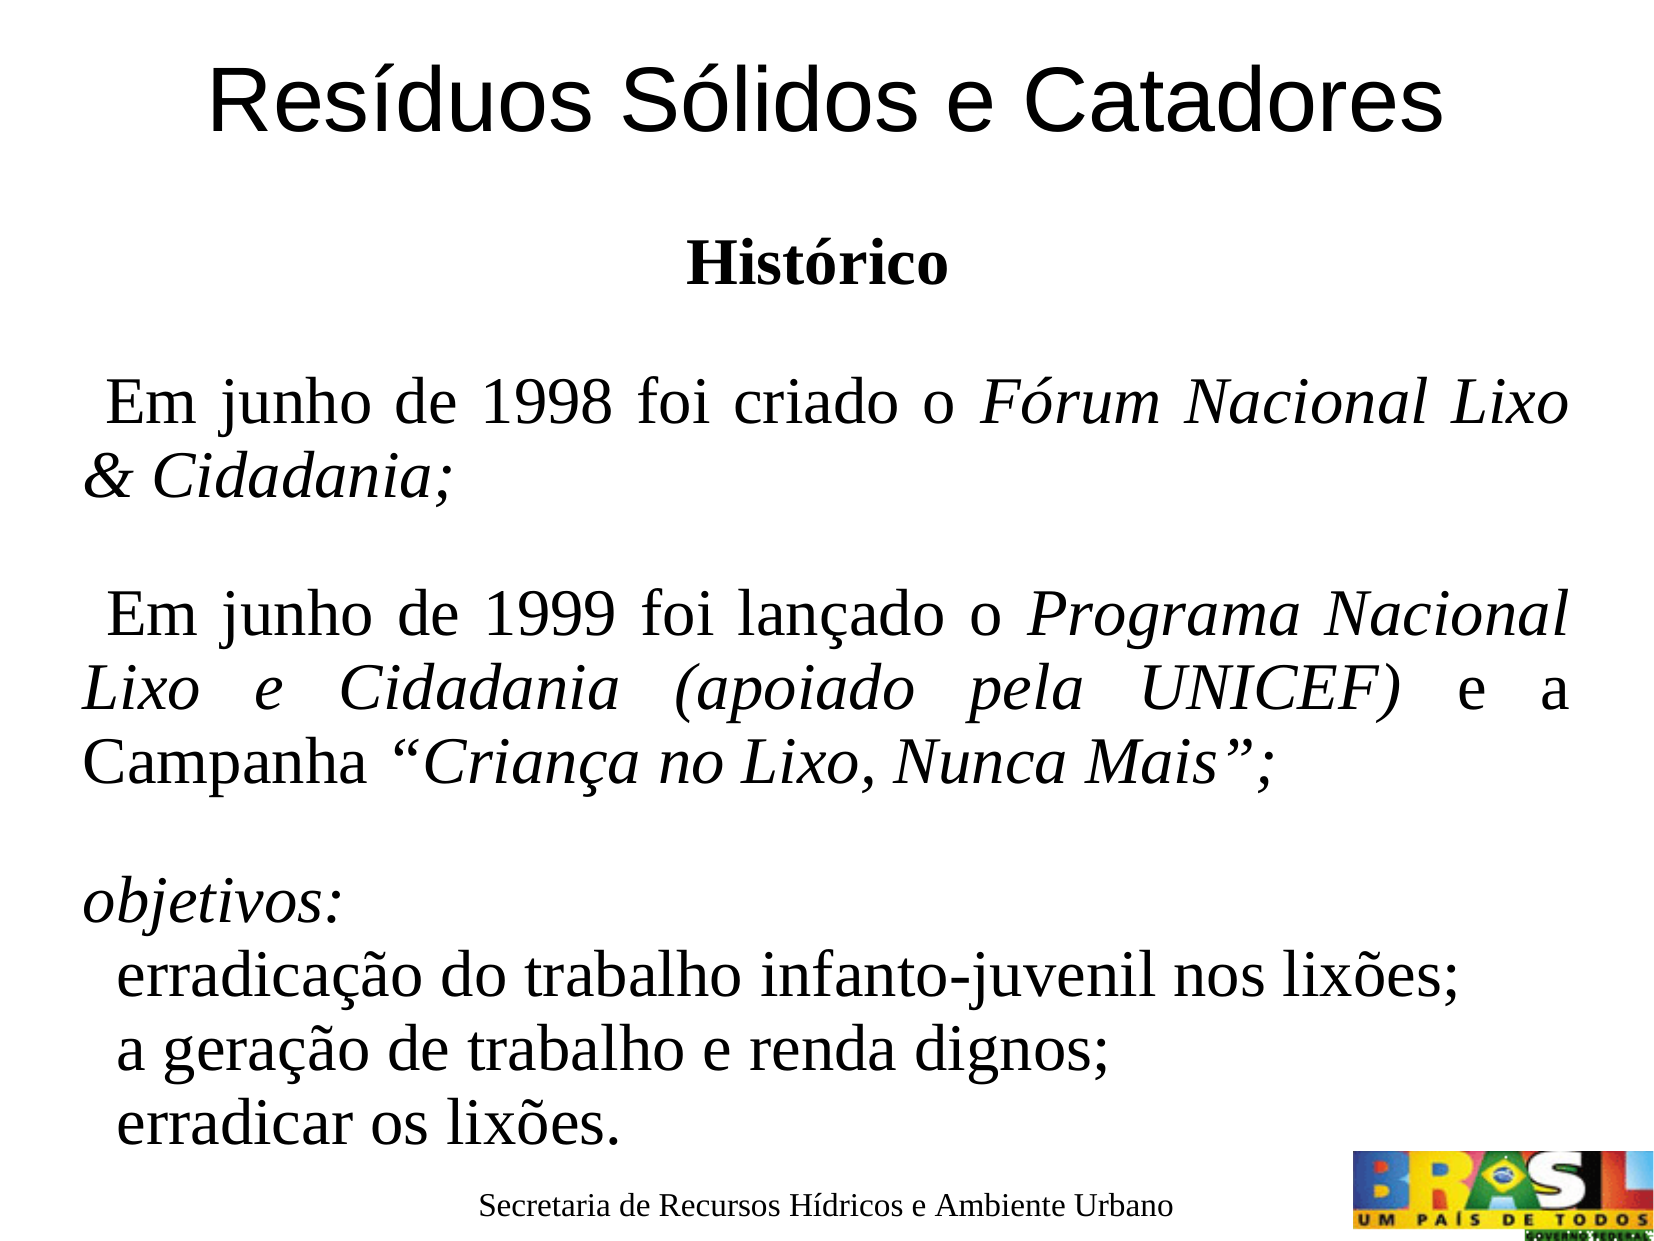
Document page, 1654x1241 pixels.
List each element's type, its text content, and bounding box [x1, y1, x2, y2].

picture [1353, 1151, 1654, 1241]
title Resíduos Sólidos e Catadores [82, 22, 1571, 149]
subtitle Histórico Em junho de 1998 foi criado o Fórum Nacional Lixo & Cidadania; Em junho de 1999 foi lançado o Programa Nacional Lixo e Cidadania (apoiado pela UNICEF) e a Campanha “Criança no Lixo, Nunca Mais”; objetivos: erradicação do trabalho infanto-juvenil nos lixões; a geração de trabalho e renda dignos; erradicar os lixões. Secretaria de Recursos Hídricos e Ambiente Urbano [82, 149, 1571, 1241]
